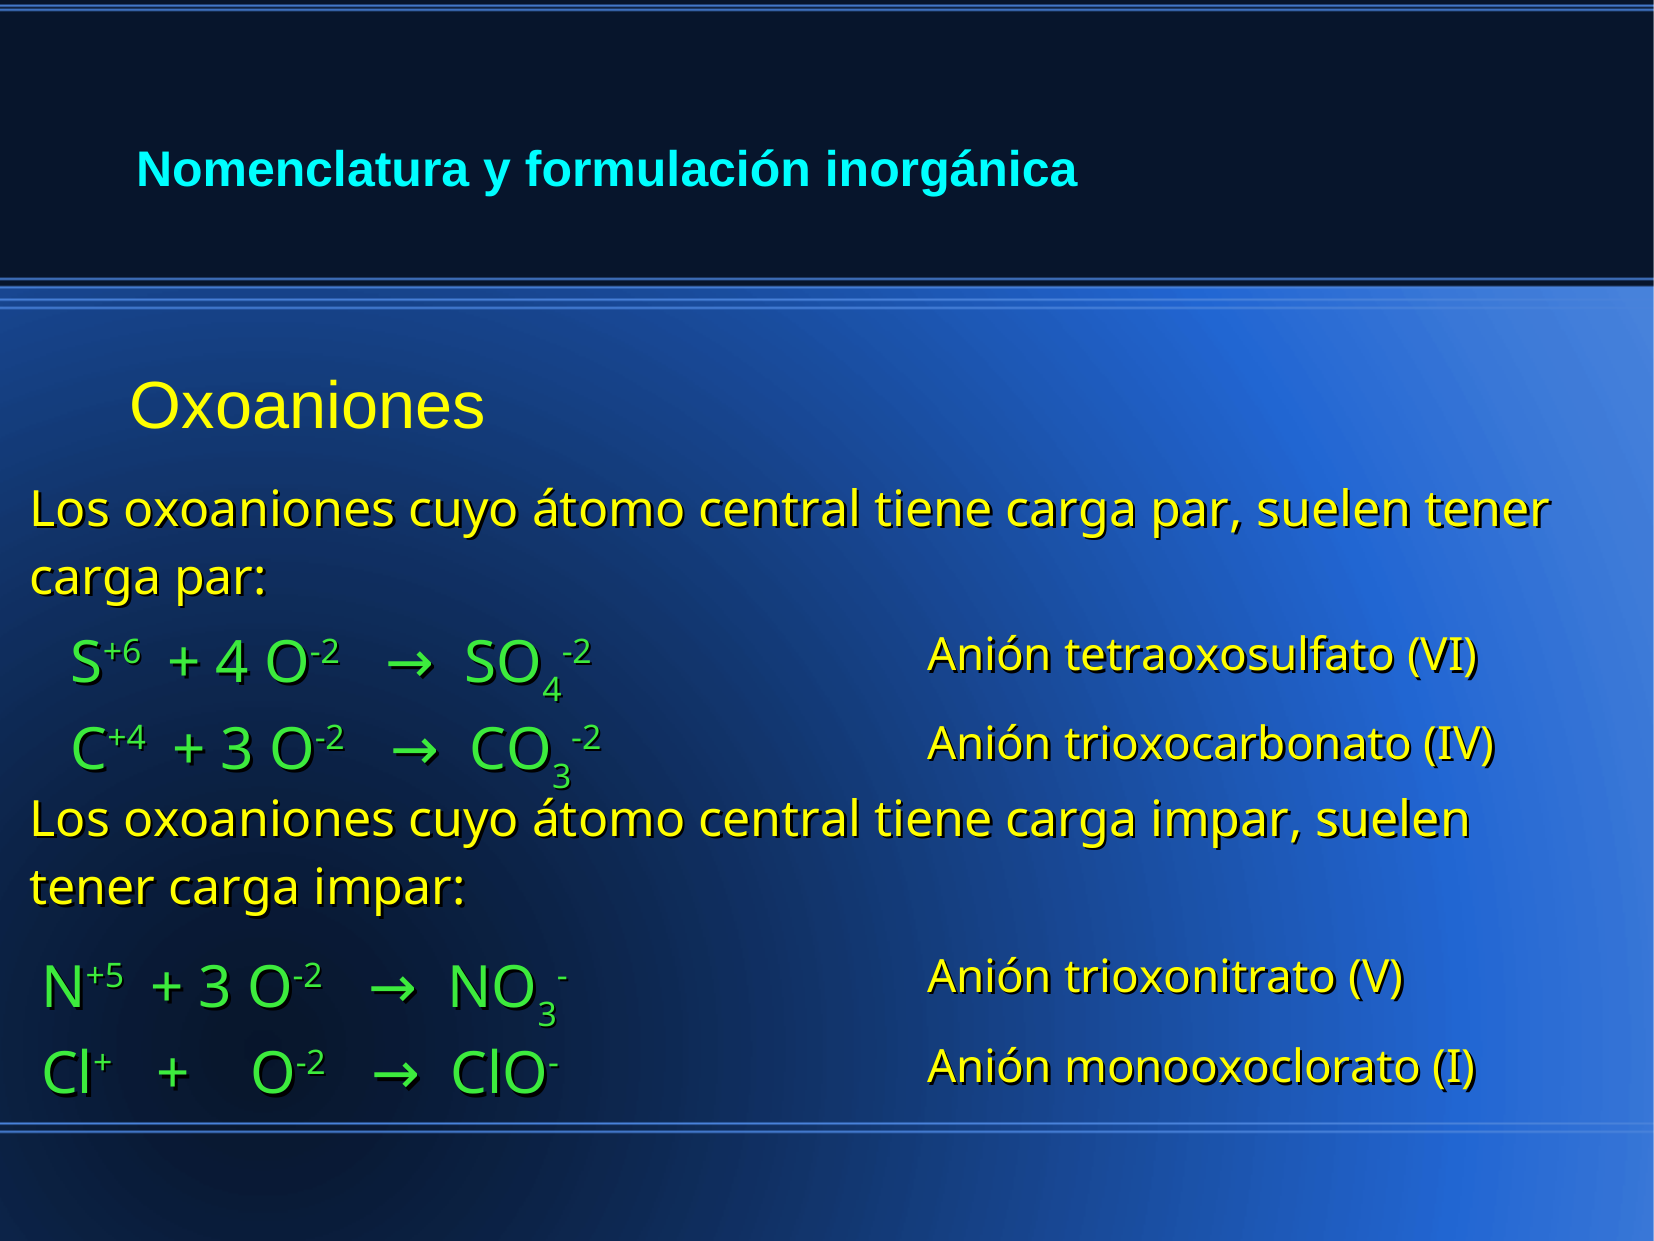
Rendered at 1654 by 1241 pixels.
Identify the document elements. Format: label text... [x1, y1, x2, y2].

text_box Anión tetraoxosulfato (VI) [856, 621, 1625, 683]
text_box Anión monooxoclorato (I) [856, 1033, 1654, 1095]
text_box Anión trioxocarbonato (IV) [856, 710, 1625, 772]
text_box Los oxoaniones cuyo átomo central tiene carga par, suelen tener carga par: [29, 472, 1565, 606]
text_box Los oxoaniones cuyo átomo central tiene carga impar, suelen tener carga impar: [29, 782, 1565, 916]
text_box Cl+ + O-2 → ClO- [0, 1031, 650, 1109]
text_box C+4 + 3 O-2 → CO3-2 [0, 706, 680, 798]
text_box S+6 + 4 O-2 → SO4-2 [0, 620, 680, 706]
picture [0, 0, 1654, 1241]
title Nomenclatura y formulación inorgánica [32, 118, 1182, 220]
text_box N+5 + 3 O-2 → NO3- [0, 944, 650, 1031]
list Oxoaniones [59, 368, 532, 443]
text_box Anión trioxonitrato (V) [856, 943, 1625, 1004]
